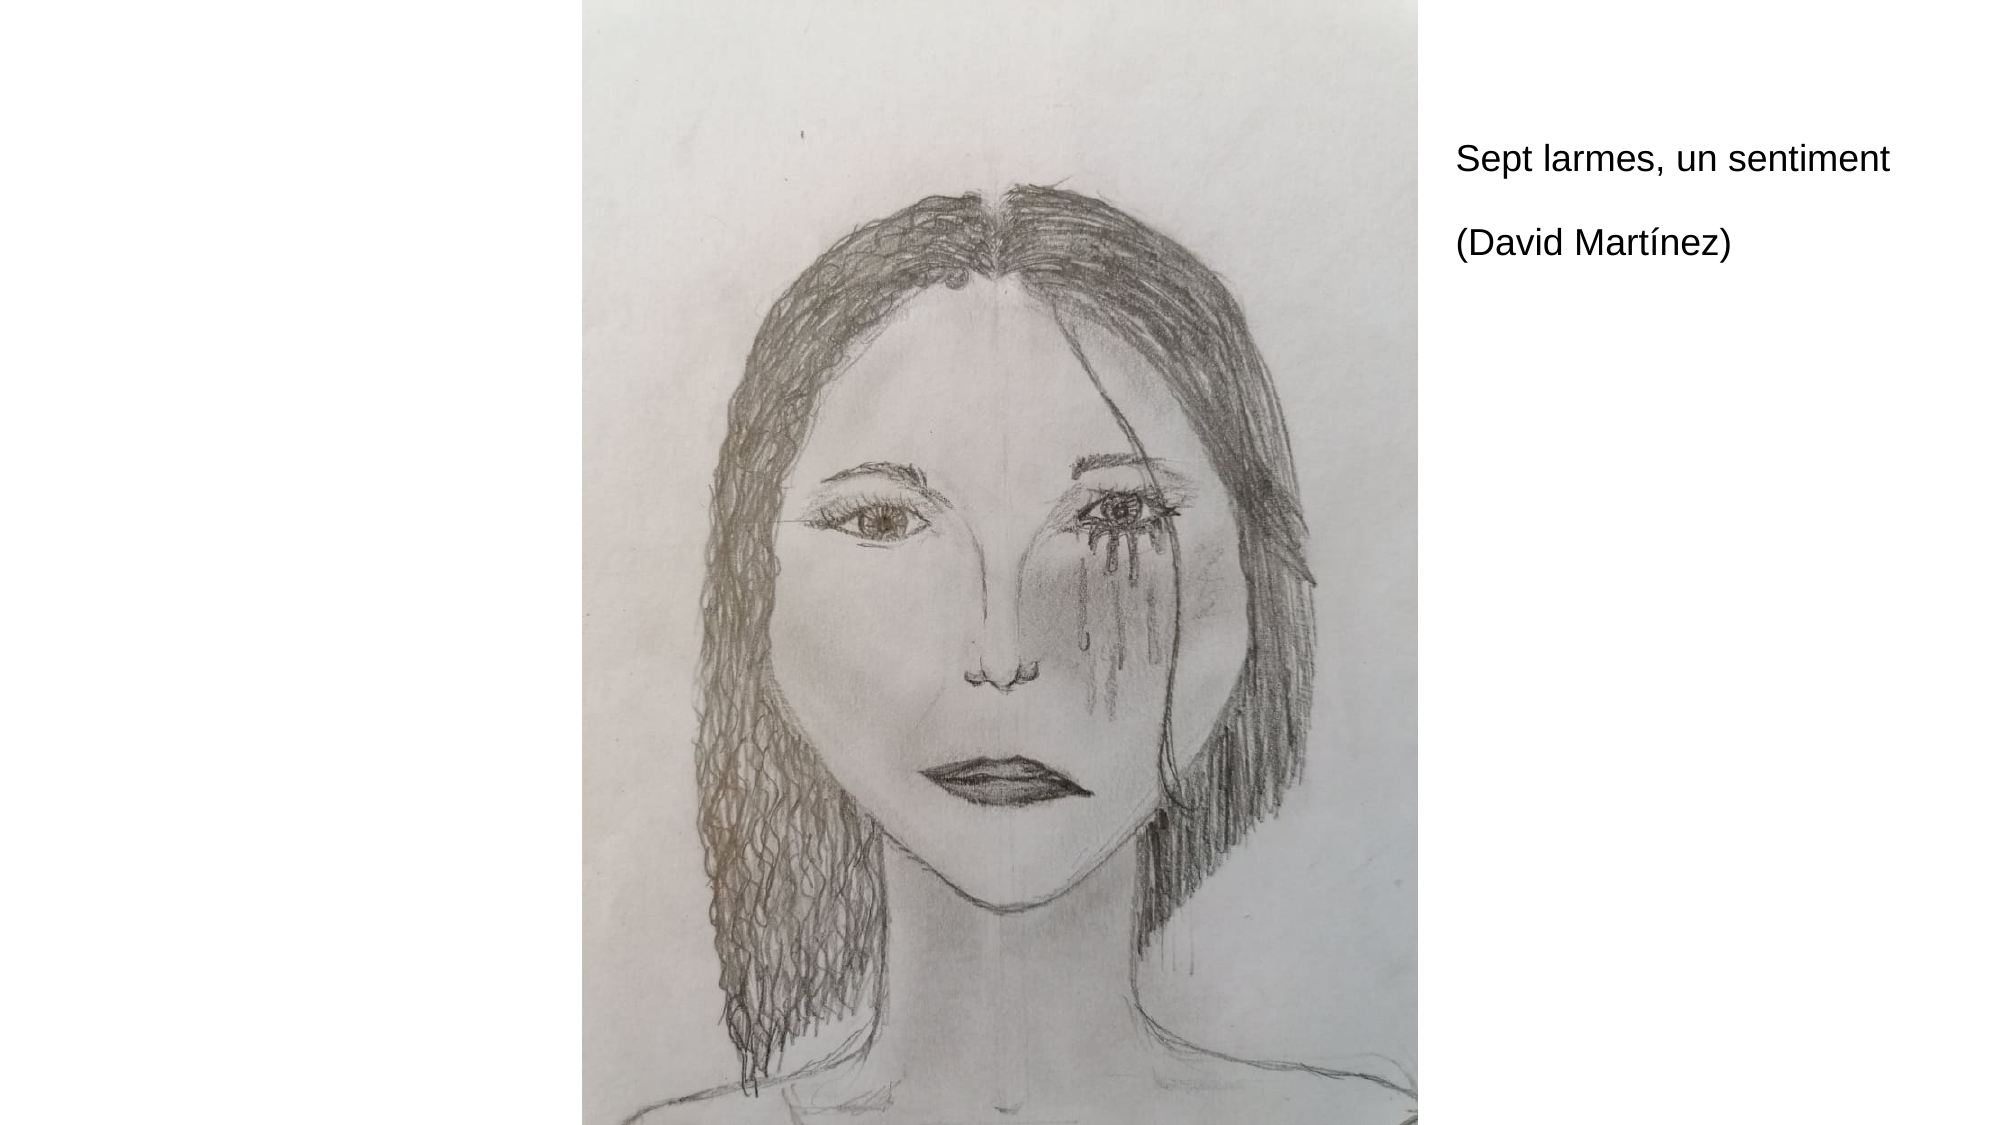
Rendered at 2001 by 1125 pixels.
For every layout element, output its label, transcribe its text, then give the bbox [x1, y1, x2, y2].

text_box Sept larmes, un sentiment (David Martínez) [1440, 129, 1906, 271]
picture [582, 0, 1418, 1125]
